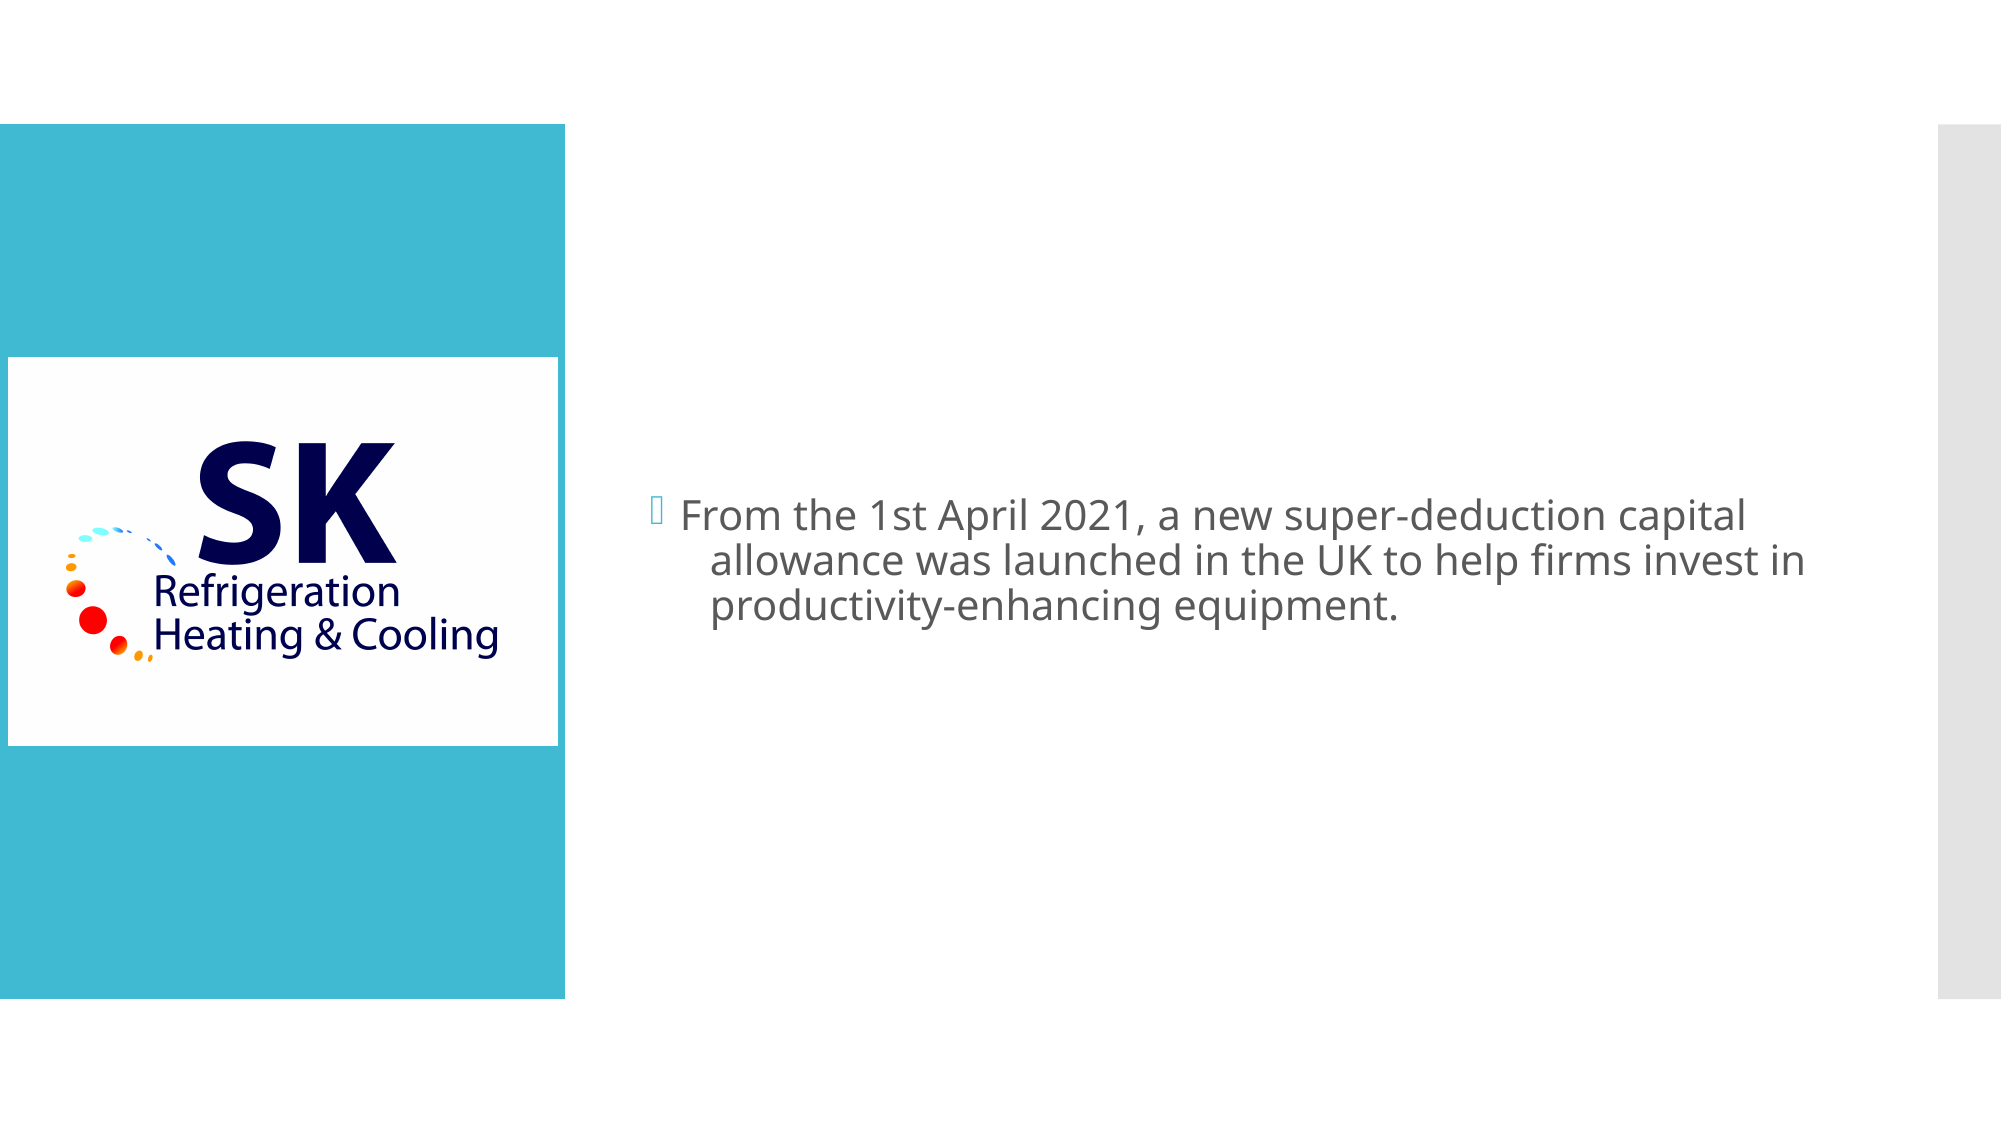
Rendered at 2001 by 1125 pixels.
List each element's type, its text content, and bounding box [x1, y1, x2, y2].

list From the 1st April 2021, a new super-deduction capital allowance was launched in the UK to help firms invest in productivity-enhancing equipment. [634, 141, 1835, 982]
picture [8, 357, 558, 746]
